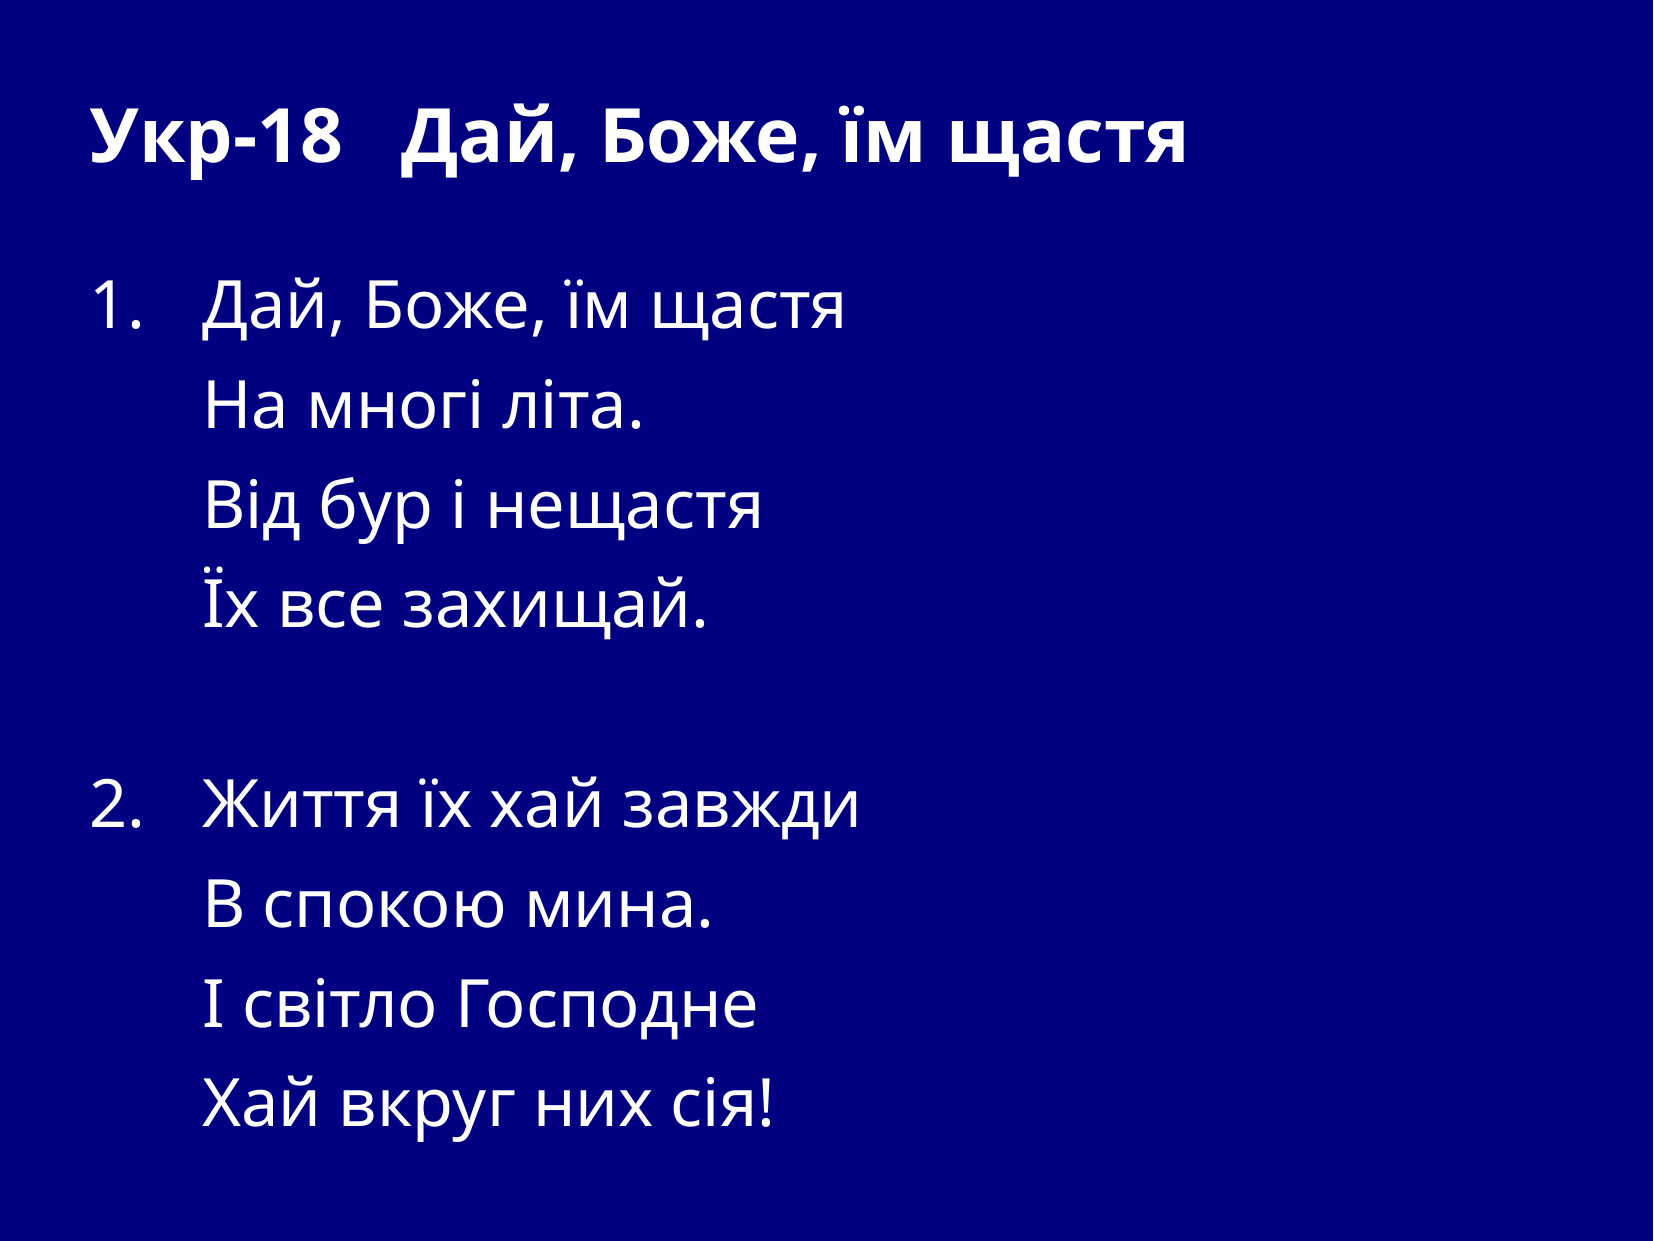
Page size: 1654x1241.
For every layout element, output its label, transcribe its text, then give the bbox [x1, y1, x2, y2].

text_box Укр-18 Дай, Боже, їм щастя [75, 75, 1576, 188]
text_box 1. Дай, Боже, їм щастя На многі літа. Від бур і нещастя Їх все захищай. 2. Життя їх хай завжди В спокою мина. І світло Господне Хай вкруг них сія! [75, 188, 1576, 1163]
